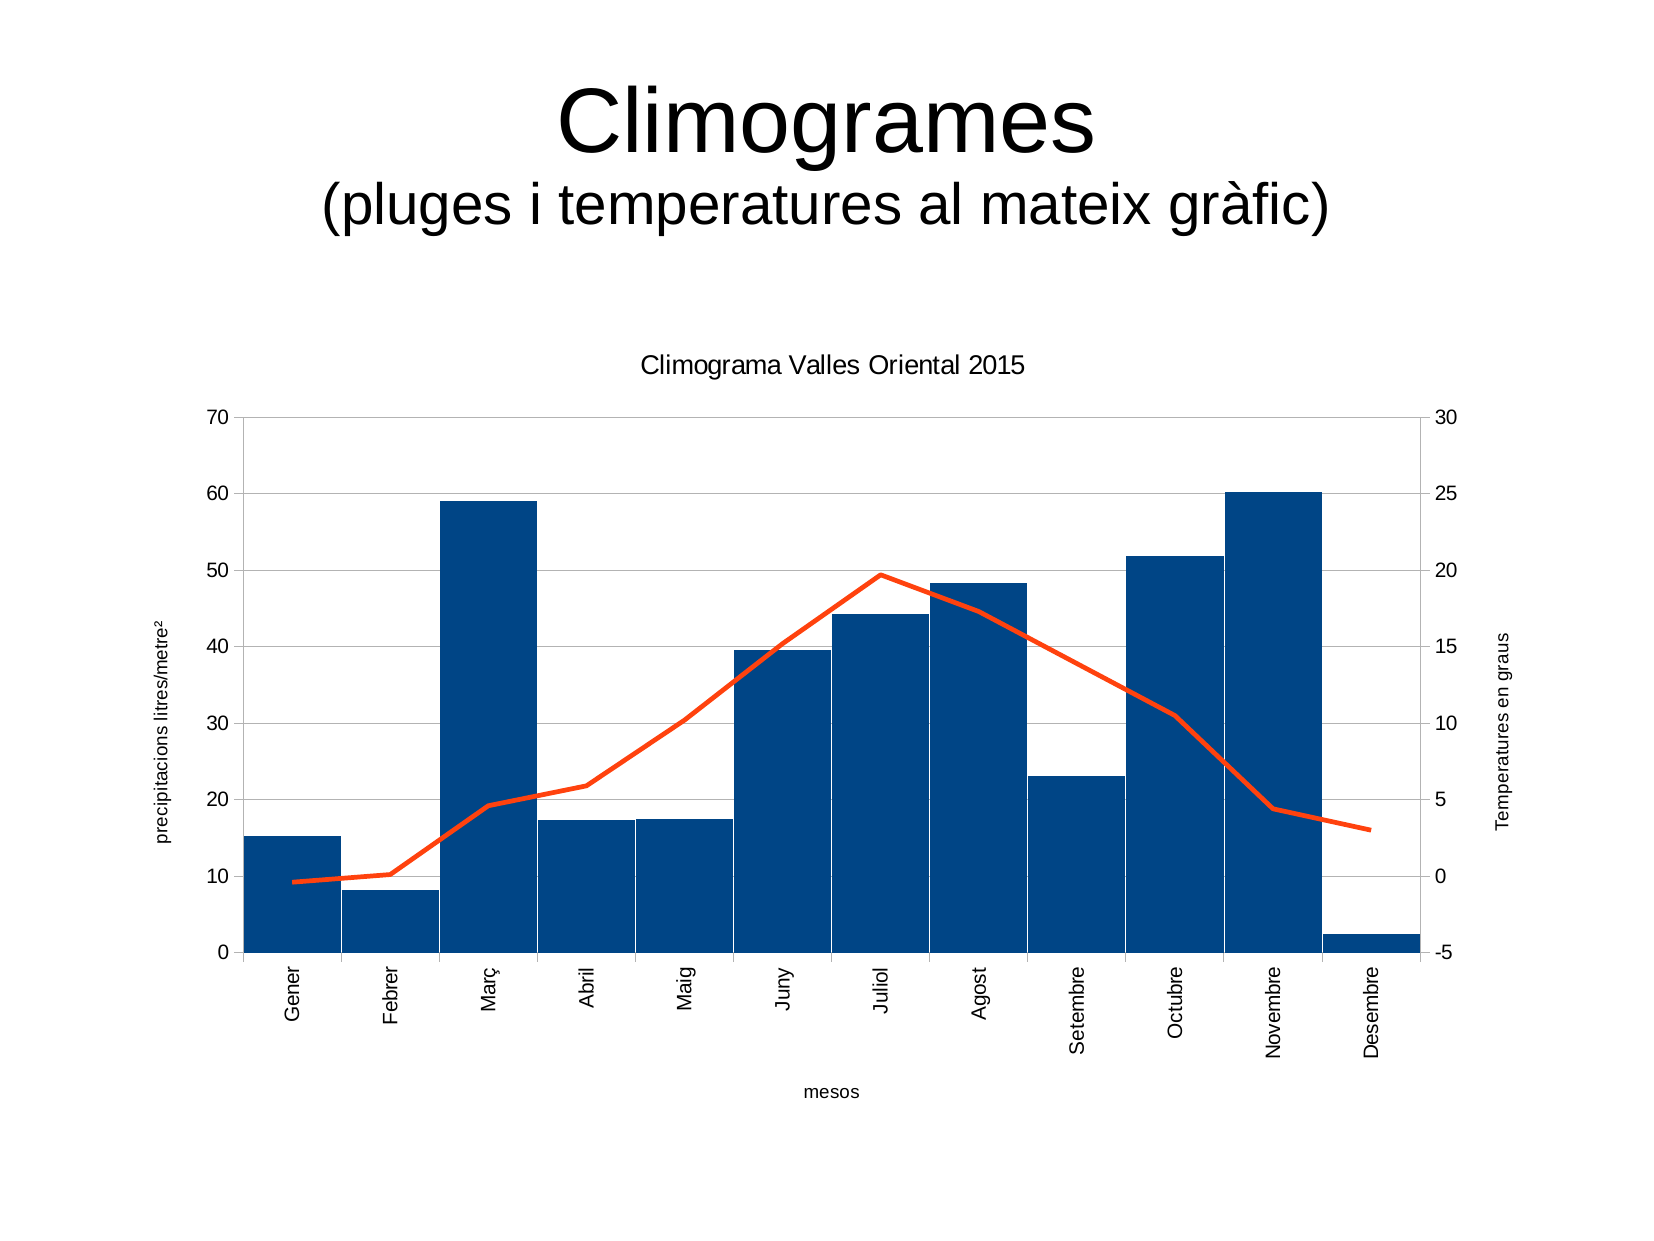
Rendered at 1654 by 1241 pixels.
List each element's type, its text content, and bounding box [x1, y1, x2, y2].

title Climogrames (pluges i temperatures al mateix gràfic) [82, 49, 1571, 257]
chart [118, 318, 1548, 1134]
